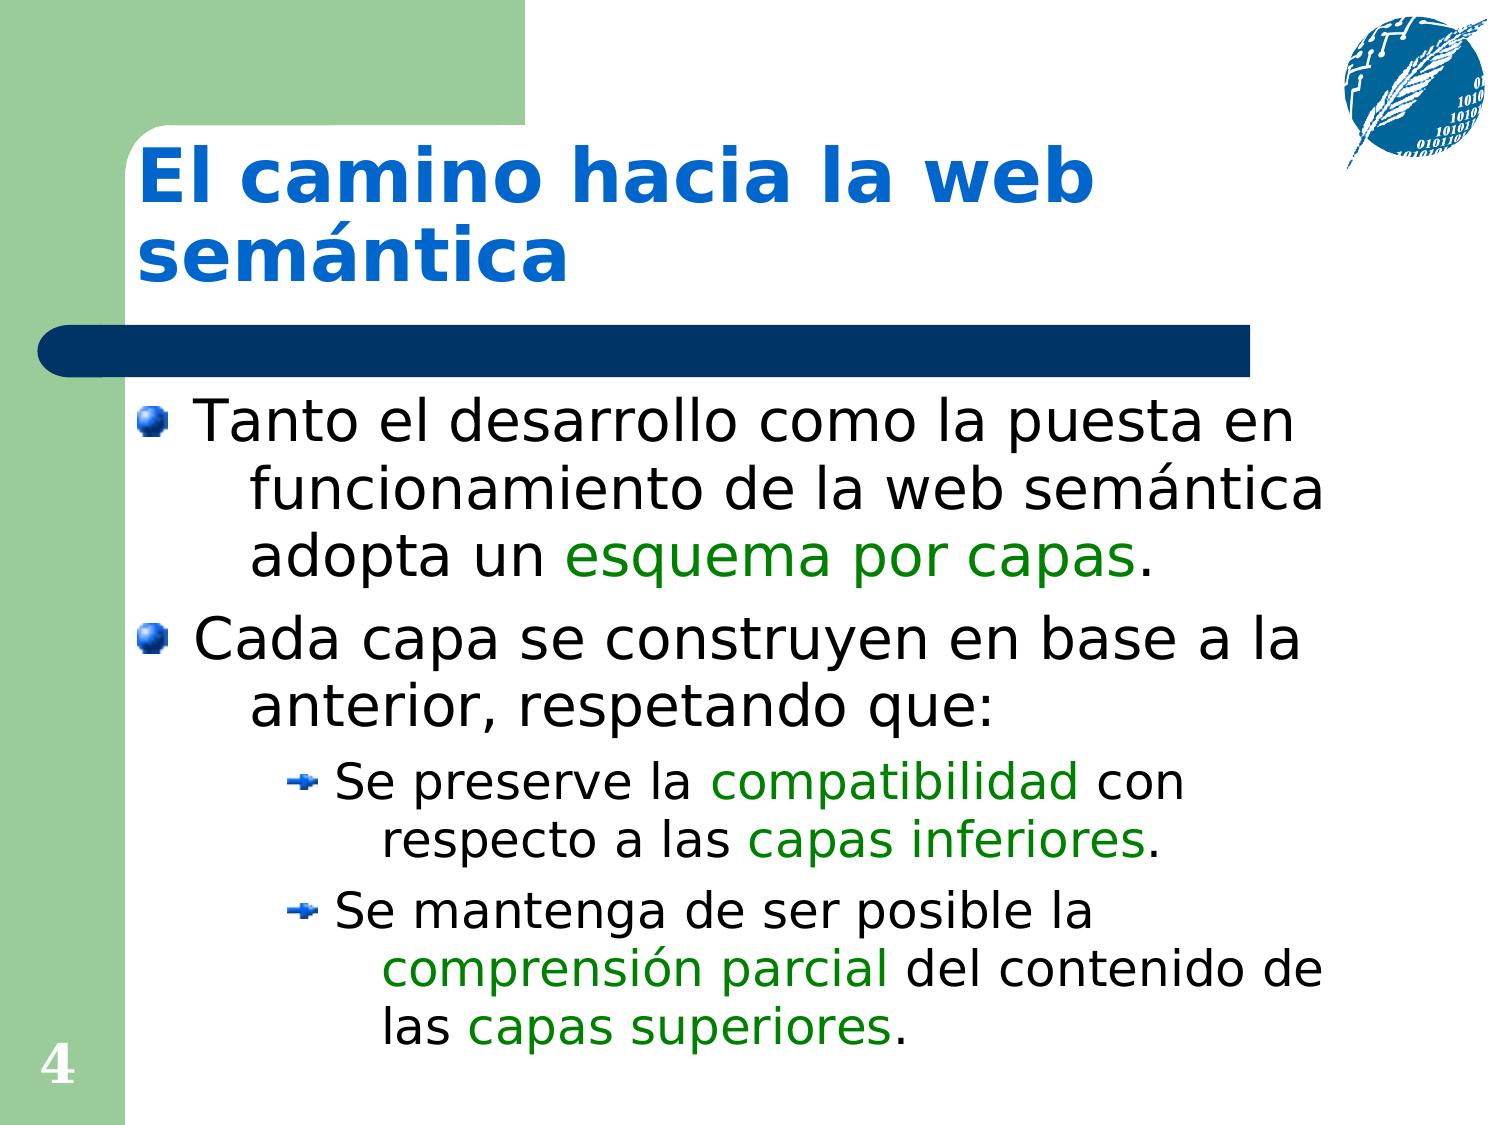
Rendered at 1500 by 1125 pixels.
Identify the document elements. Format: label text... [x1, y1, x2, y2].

picture [1416, 140, 1425, 149]
picture [1341, 15, 1487, 172]
picture [1427, 138, 1431, 148]
picture [1436, 127, 1450, 136]
title El camino hacia la web semántica [136, 135, 1414, 302]
list Tanto el desarrollo como la puesta en funcionamiento de la web semántica adopta un esquema por capas. Cada capa se construyen en base a la anterior, respetando que: Se preserve la compatibilidad con respecto a las capas inferiores. Se mantenga de ser posible la comprensión parcial del contenido de las capas superiores. [137, 387, 1400, 1057]
picture [1433, 139, 1440, 147]
